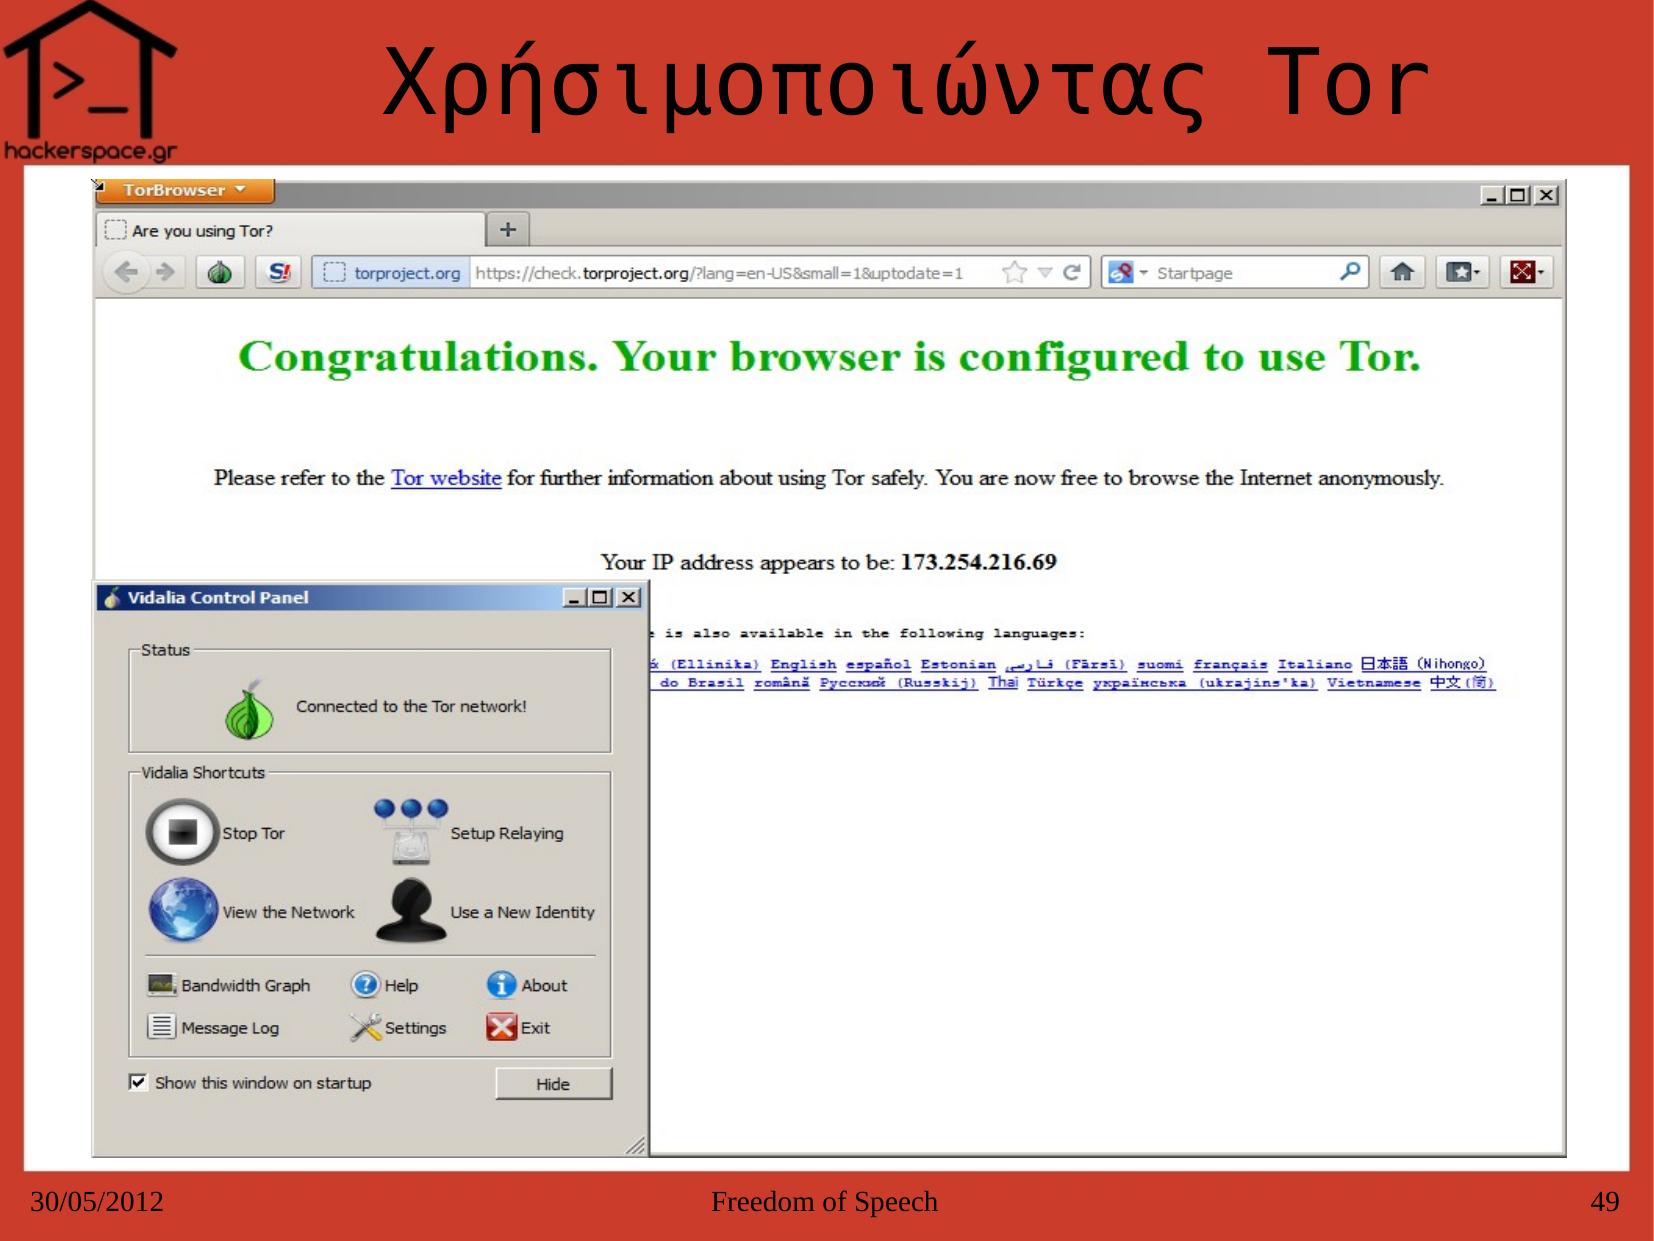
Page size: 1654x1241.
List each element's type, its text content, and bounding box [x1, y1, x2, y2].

title Χρήσιμοποιώντας Tor [195, 15, 1621, 151]
picture [0, 0, 1654, 1241]
